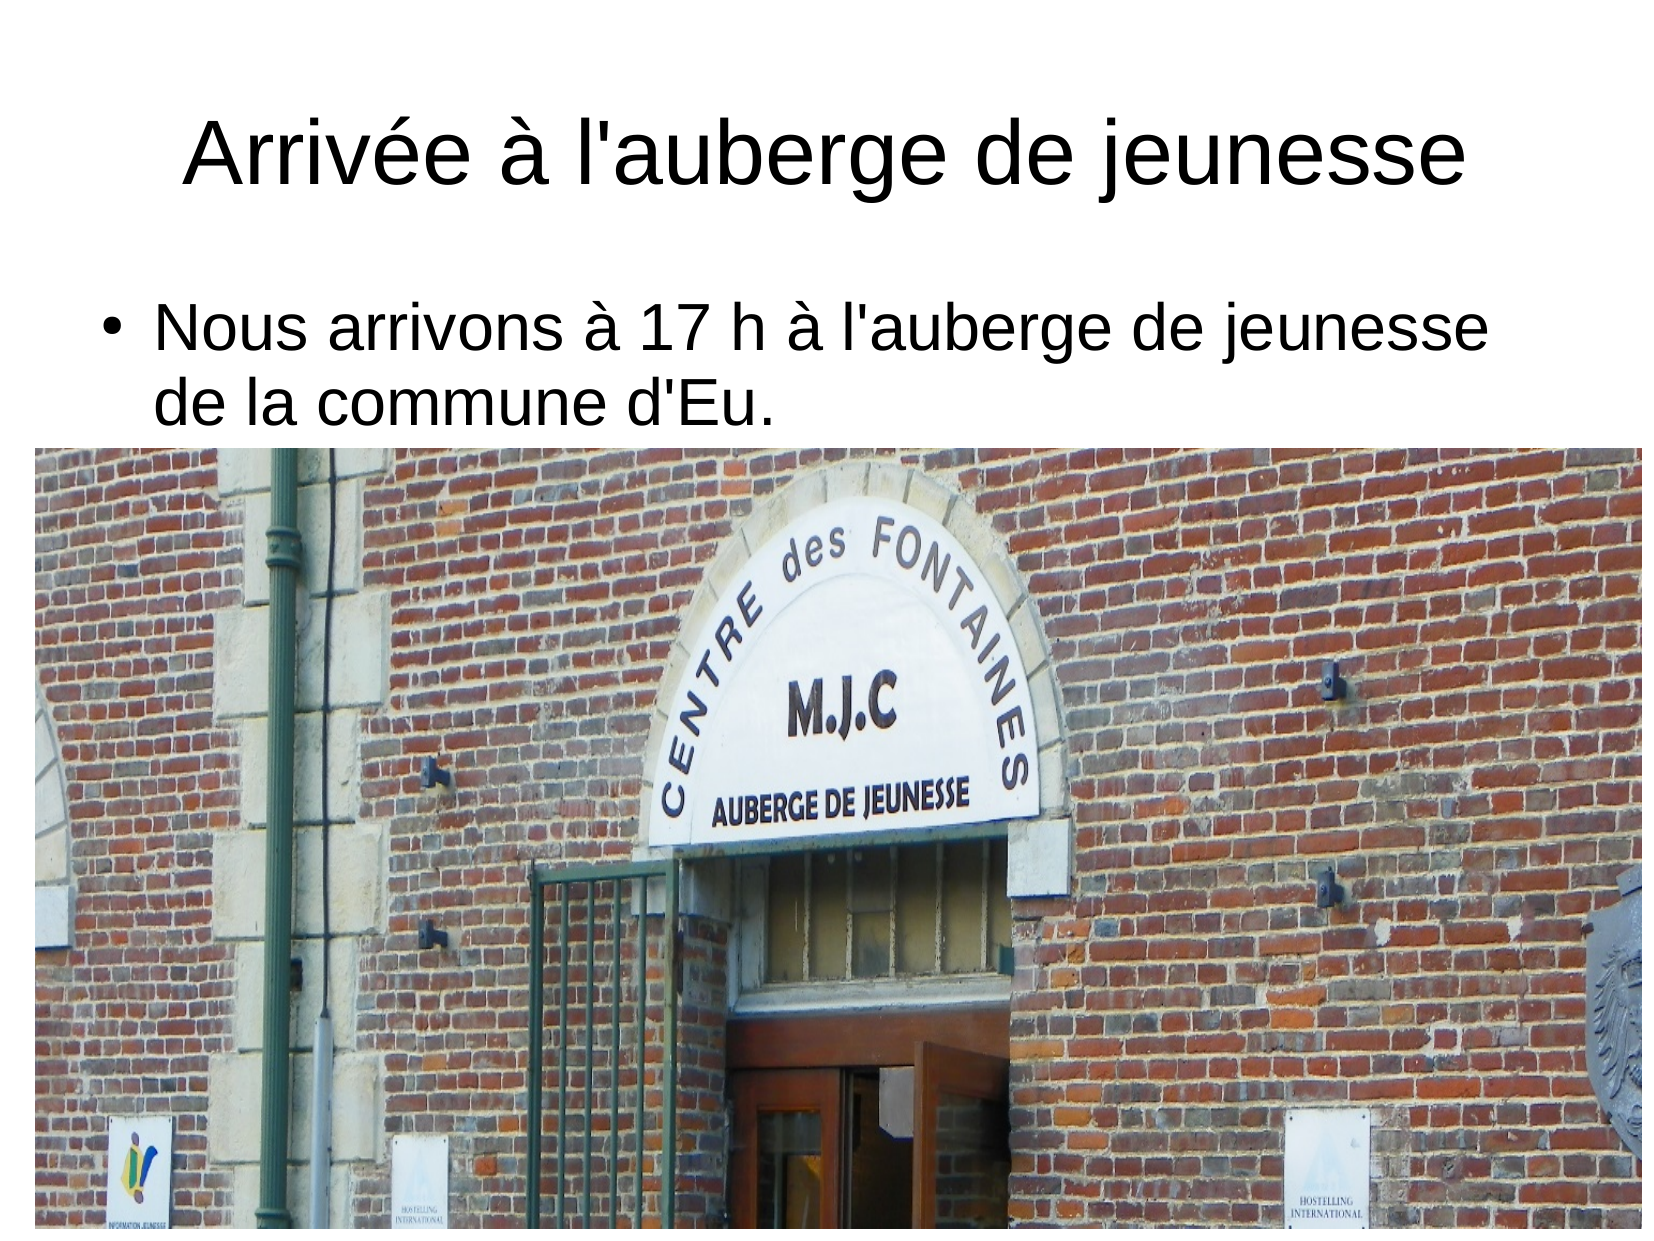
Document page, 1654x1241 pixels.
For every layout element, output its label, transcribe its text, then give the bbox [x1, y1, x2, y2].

list Nous arrivons à 17 h à l'auberge de jeunesse de la commune d'Eu. [82, 290, 1571, 448]
title Arrivée à l'auberge de jeunesse [82, 49, 1571, 257]
picture [35, 448, 1642, 1229]
